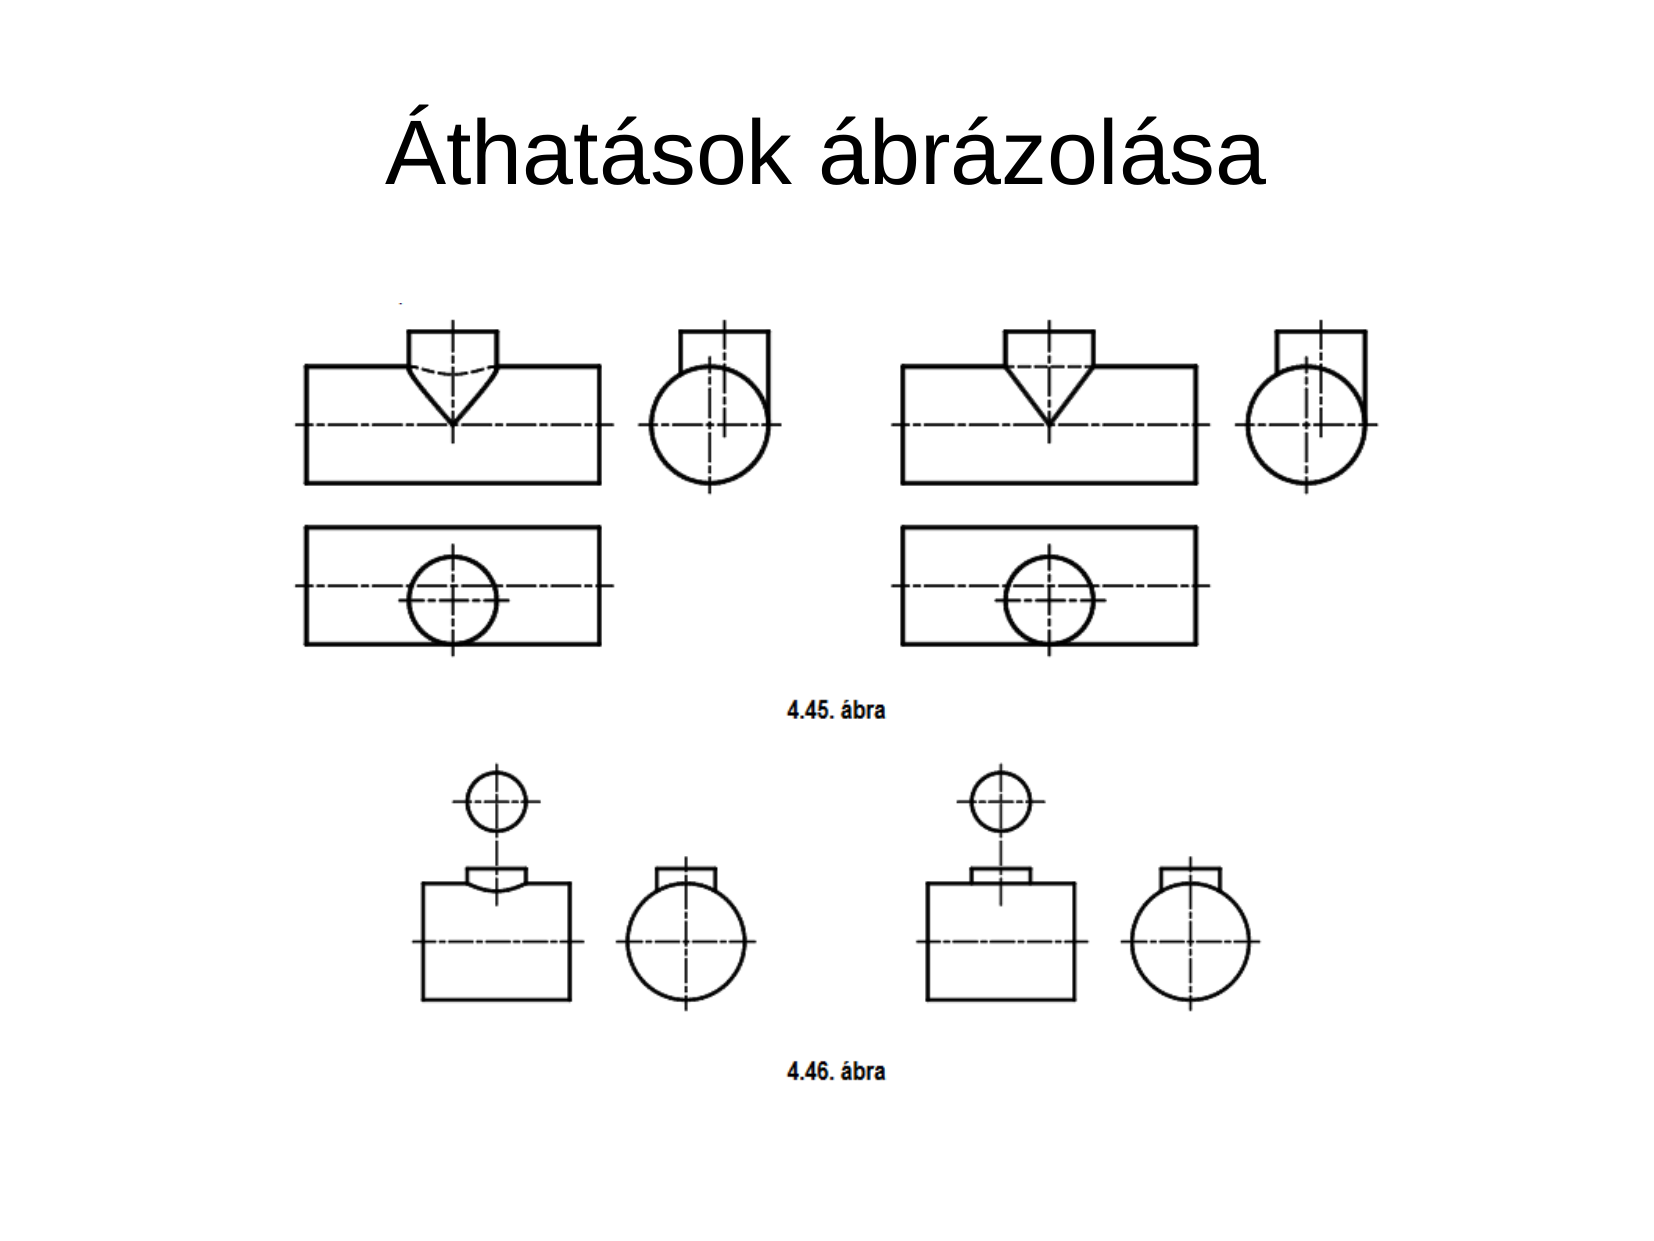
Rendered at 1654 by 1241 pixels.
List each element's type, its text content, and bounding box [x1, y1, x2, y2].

picture [283, 303, 1401, 1099]
title Áthatások ábrázolása [82, 49, 1571, 257]
